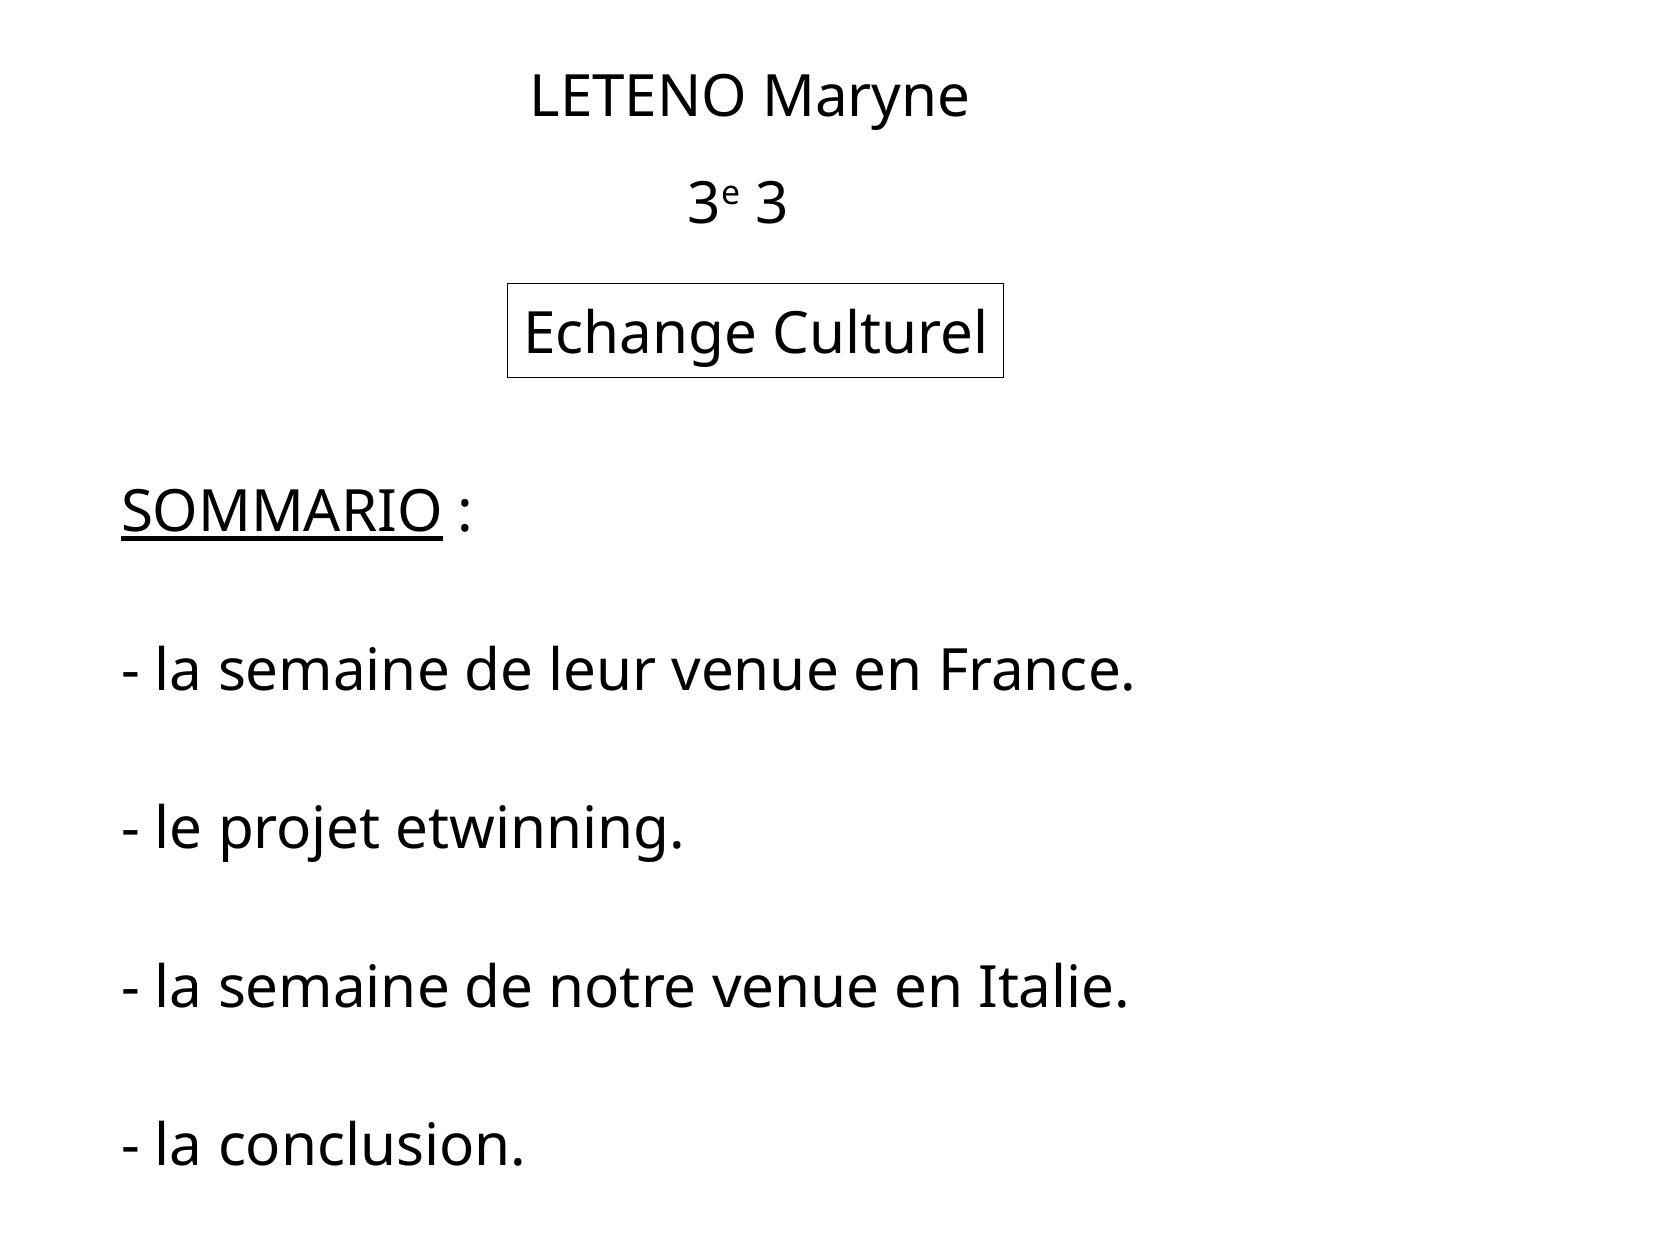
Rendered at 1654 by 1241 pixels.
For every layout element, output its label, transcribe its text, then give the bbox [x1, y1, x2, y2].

text_box SOMMARIO : - la semaine de leur venue en France. - le projet etwinning. - la semaine de notre venue en Italie. - la conclusion. [106, 462, 1312, 1180]
text_box Echange Culturel [507, 283, 1004, 377]
text_box LETENO Maryne [507, 47, 993, 141]
text_box 3e 3 [673, 153, 815, 247]
